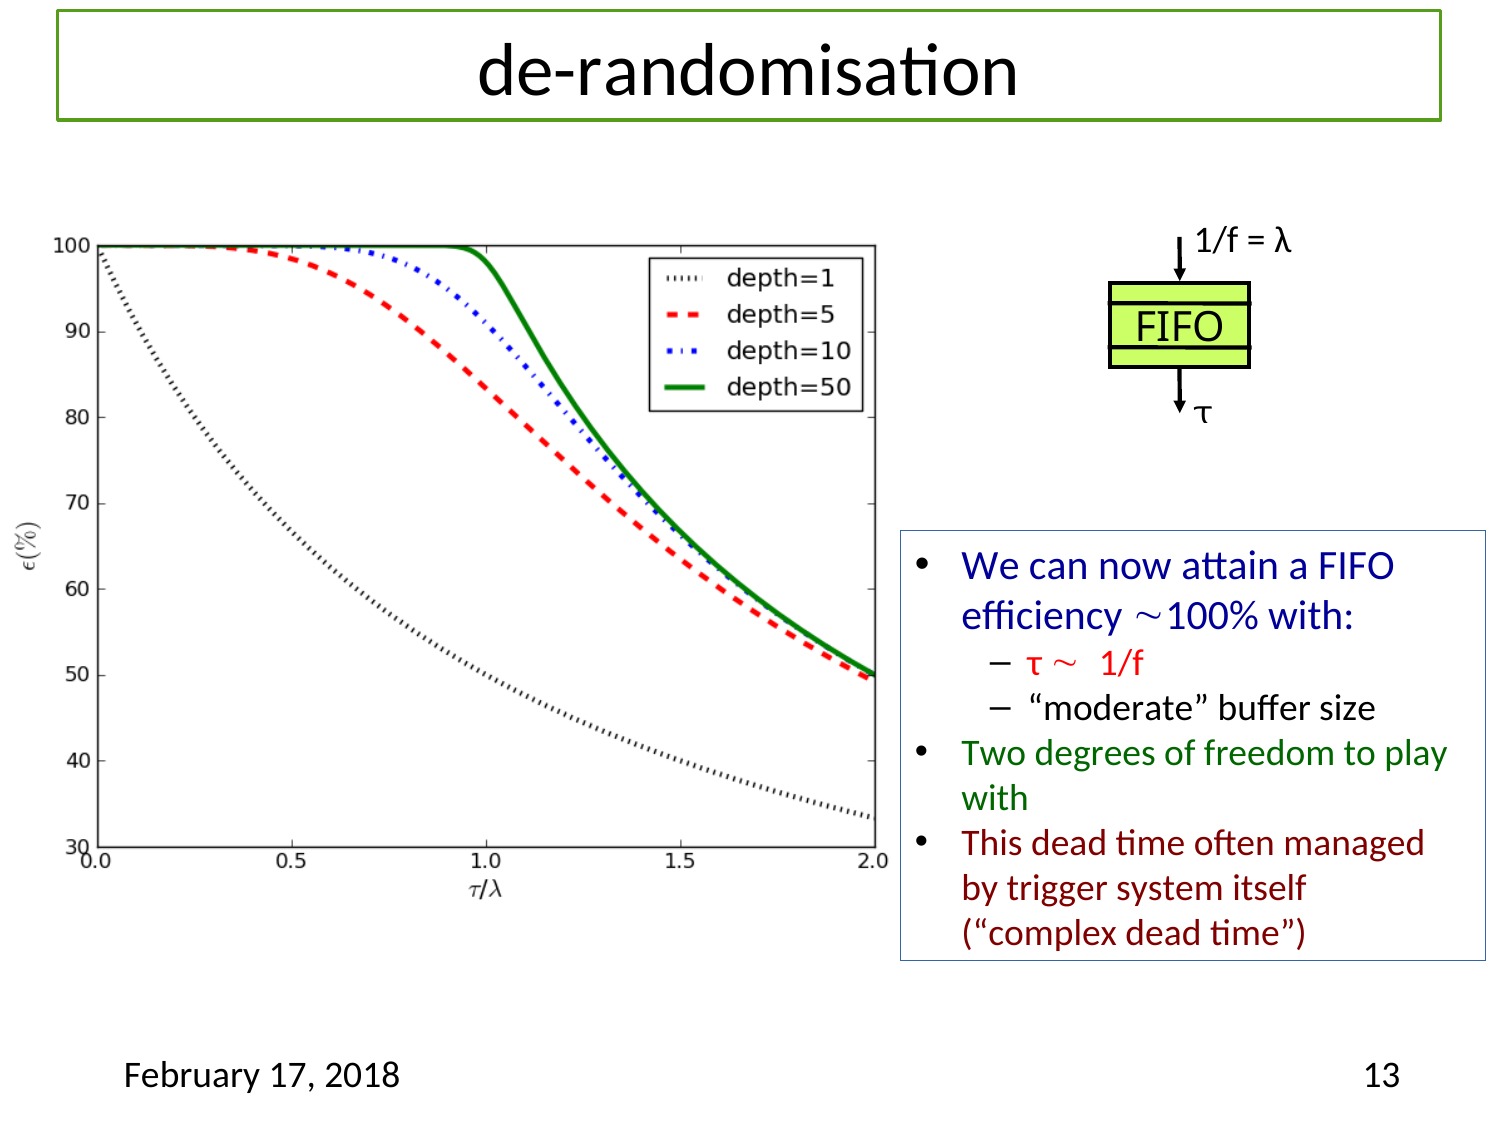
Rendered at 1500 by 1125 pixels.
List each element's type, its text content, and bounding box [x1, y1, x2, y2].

text_box  [1178, 378, 1229, 440]
text_box FIFO [1109, 282, 1250, 301]
picture [4, 201, 912, 922]
text_box We can now attain a FIFO efficiency ~100% with: τ ~ 1/f “moderate” buffer size Two degrees of freedom to play with This dead time often managed by trigger system itself (“complex dead time”) [900, 530, 1486, 961]
text_box 1/f = λ [1178, 207, 1307, 269]
text_box FIFO [1109, 306, 1250, 345]
title de-randomisation [57, 10, 1441, 121]
text_box FIFO [1109, 350, 1250, 368]
